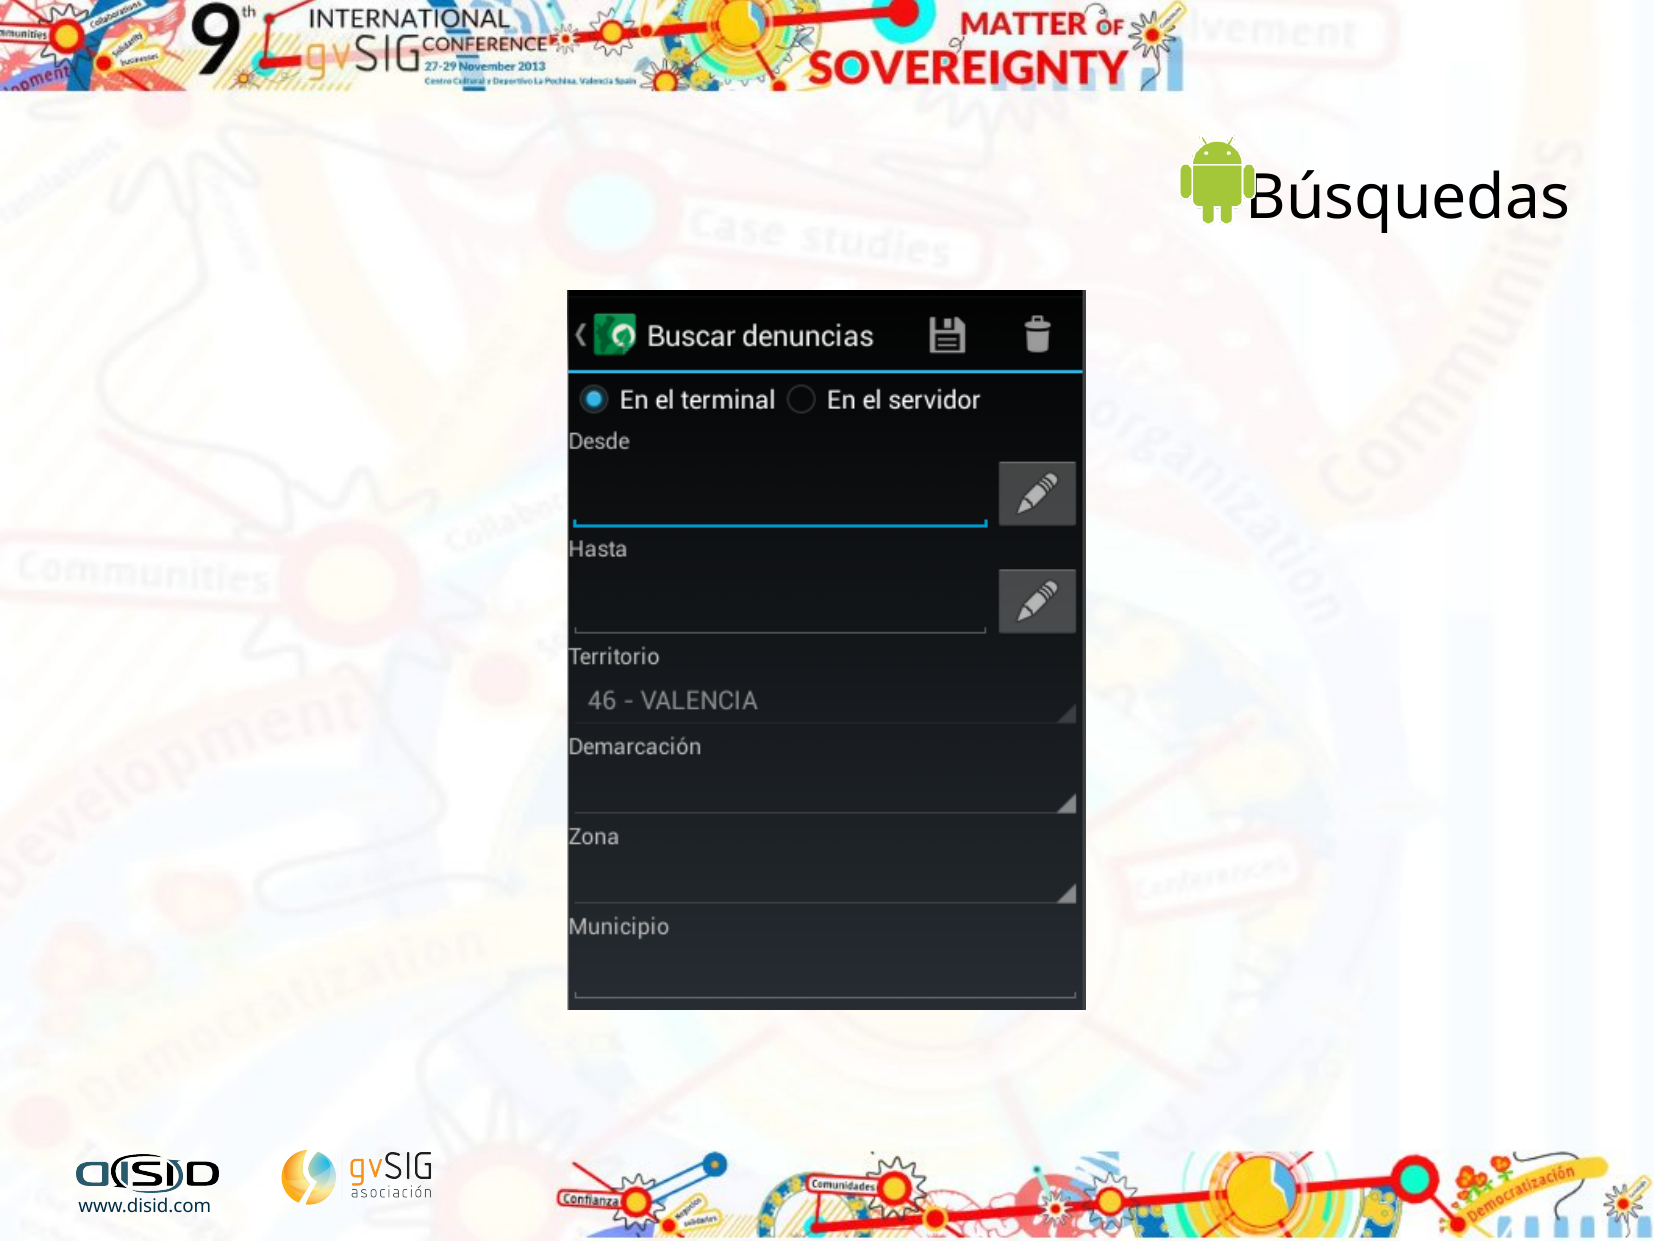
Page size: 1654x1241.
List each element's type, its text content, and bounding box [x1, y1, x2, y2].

title Búsquedas [82, 90, 1571, 298]
picture [0, 0, 1654, 1241]
